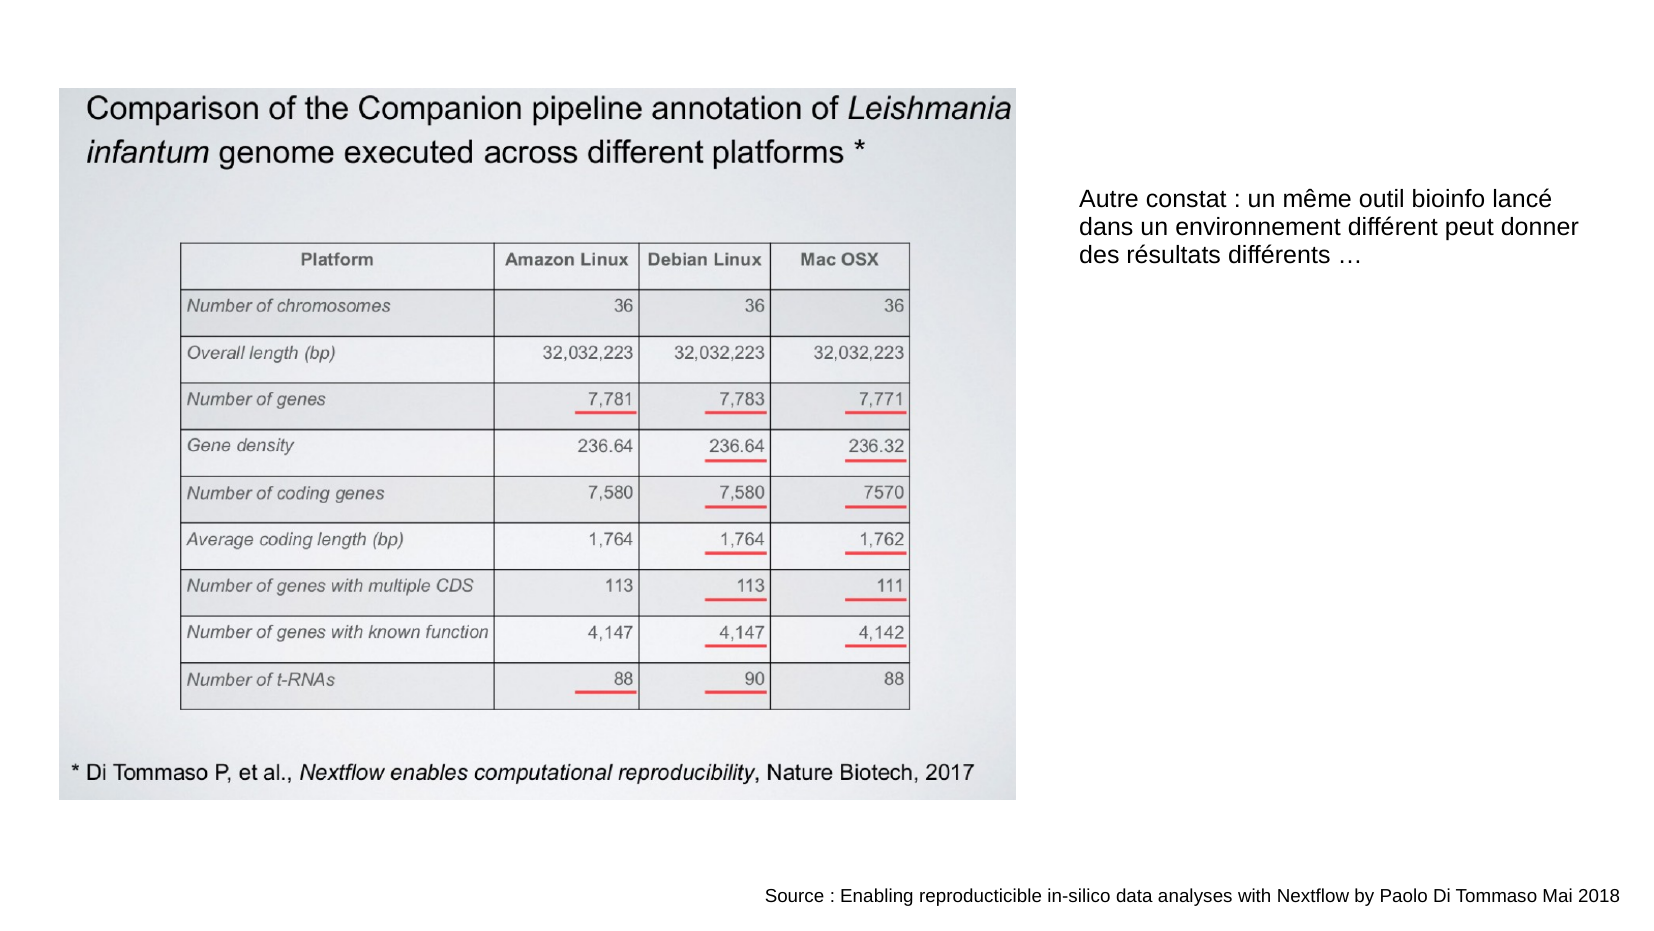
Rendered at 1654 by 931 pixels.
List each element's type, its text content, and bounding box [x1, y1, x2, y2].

text_box Autre constat : un même outil bioinfo lancé dans un environnement différent peut donner des résultats différents … [1064, 177, 1625, 361]
picture [59, 88, 1016, 800]
text_box Source : Enabling reproducticible in-silico data analyses with Nextflow by Paolo Di Tommaso Mai 2018 [750, 878, 1635, 915]
